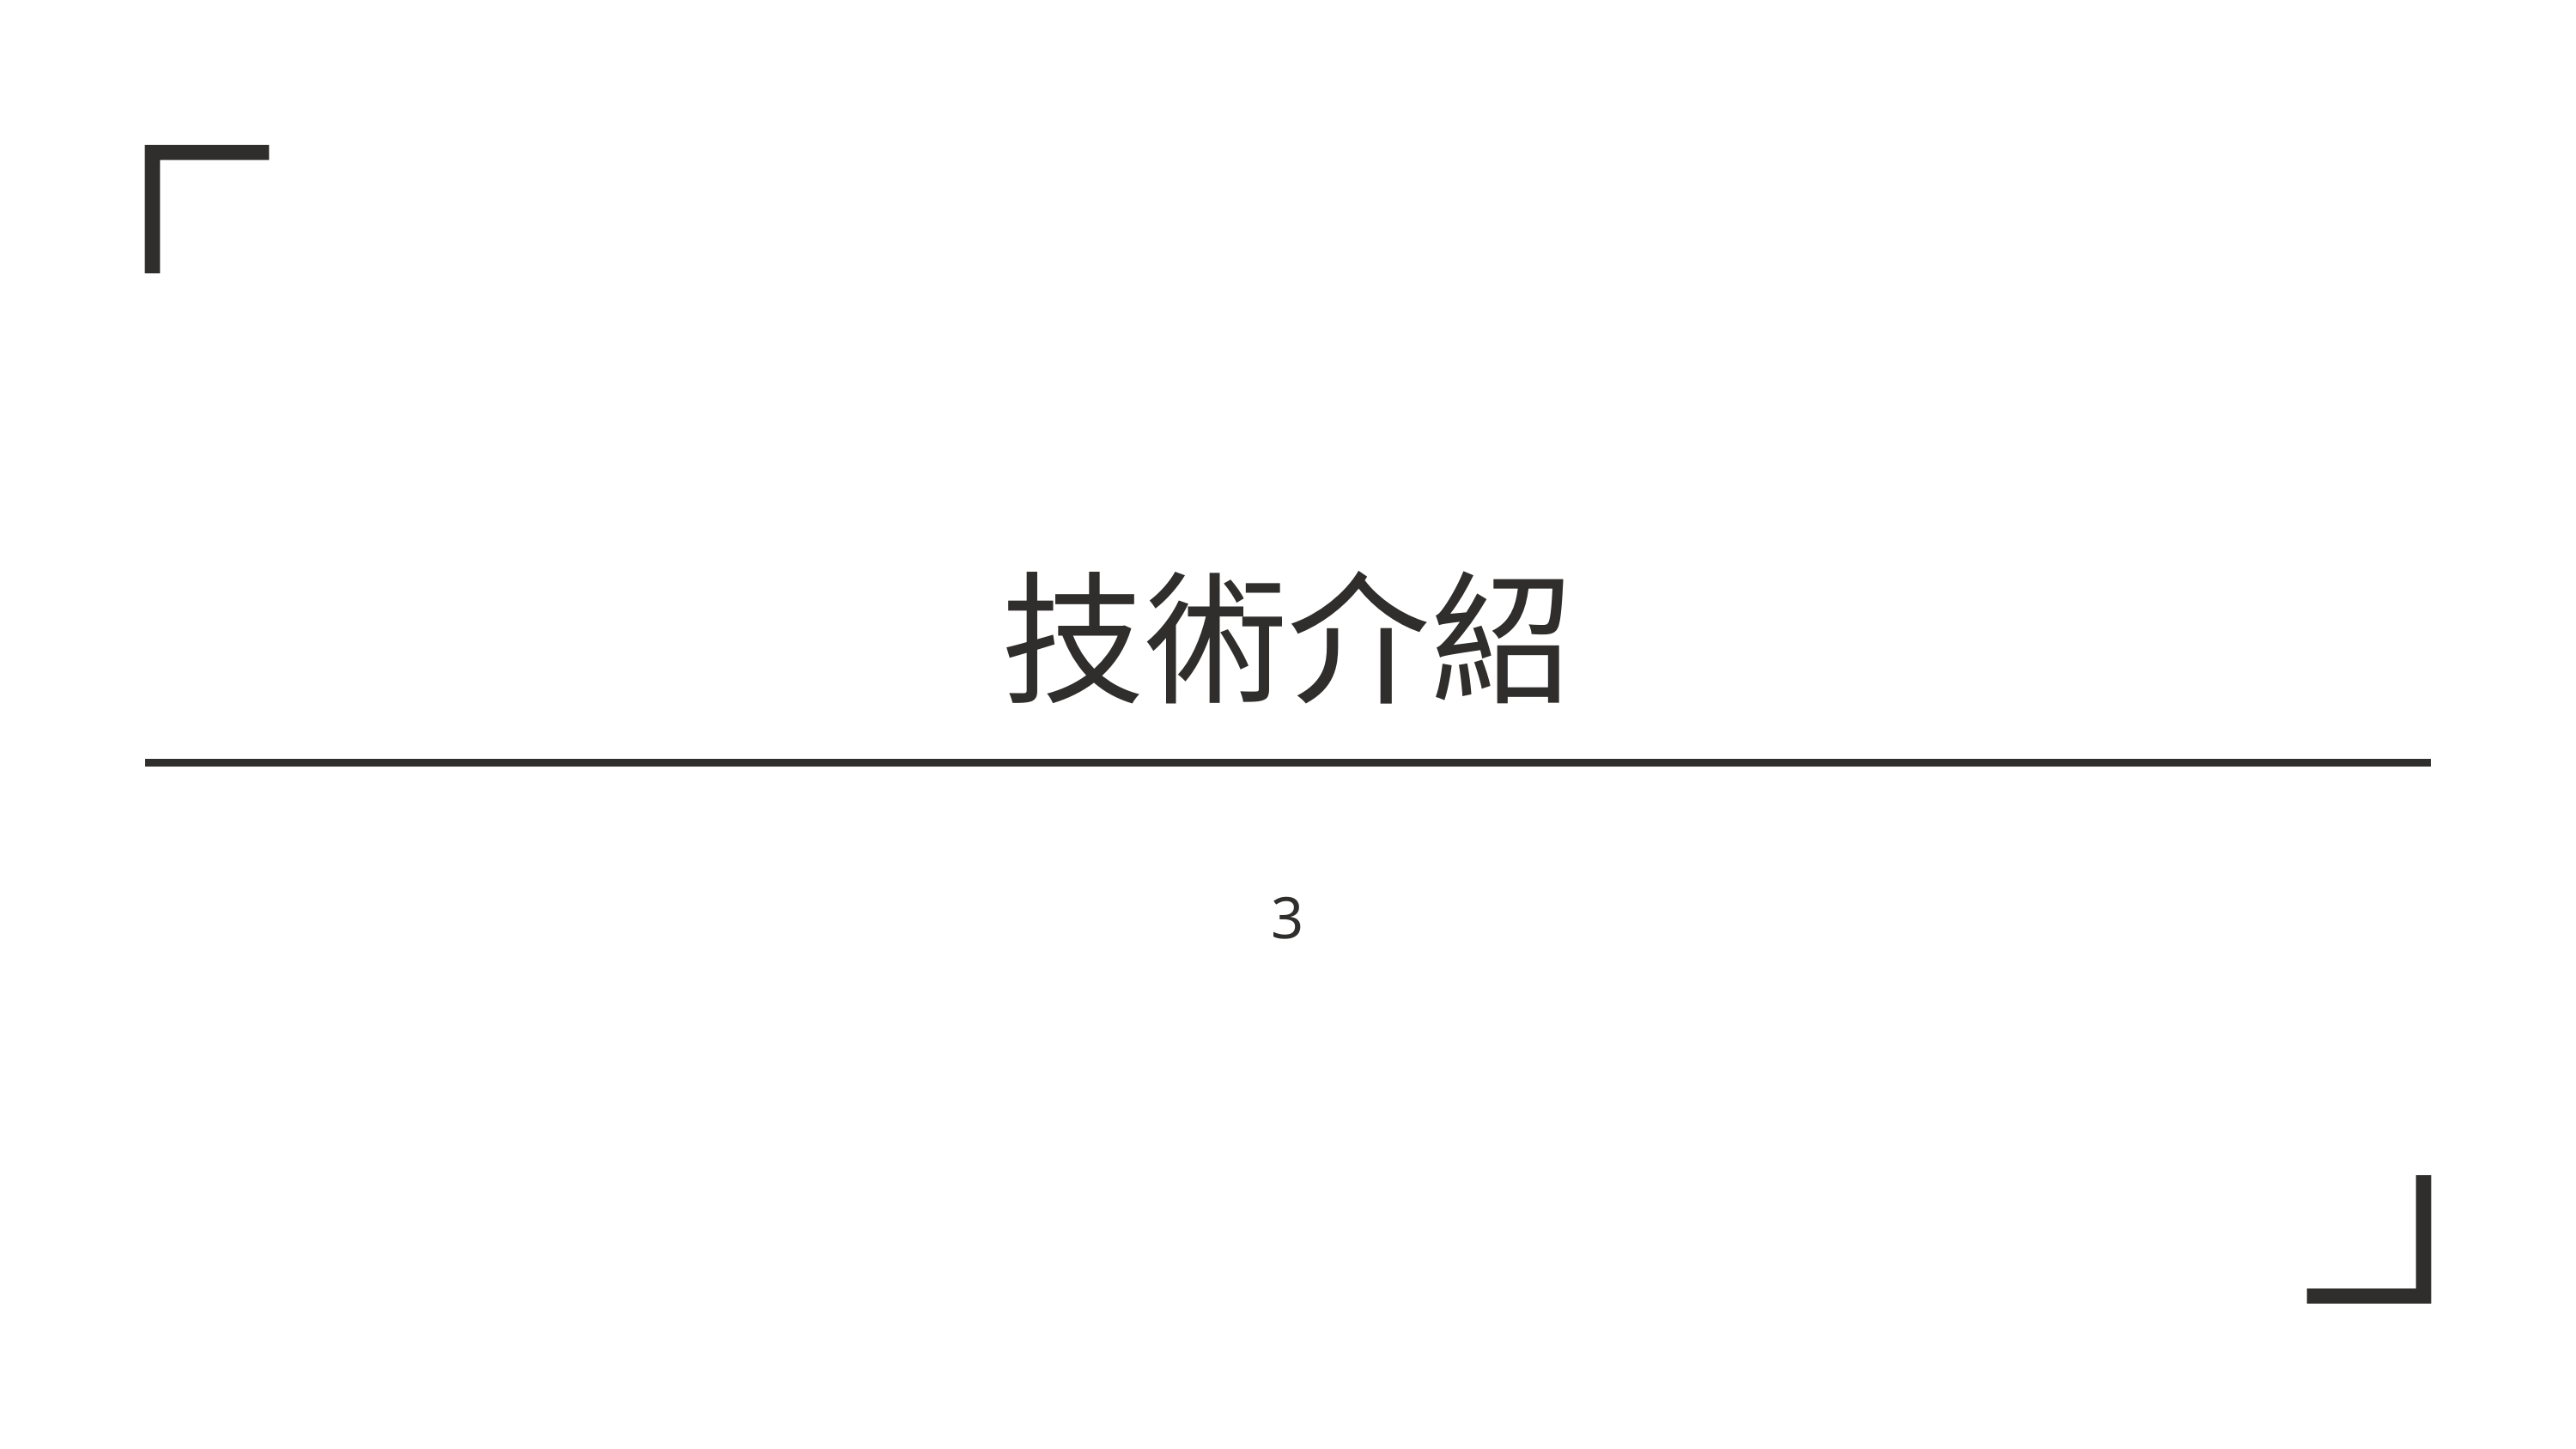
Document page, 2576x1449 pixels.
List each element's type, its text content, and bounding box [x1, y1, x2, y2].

text_box [2306, 1175, 2432, 1304]
text_box 技術介紹 [241, 515, 2335, 687]
text_box [144, 144, 270, 274]
text_box 3 [429, 860, 2147, 933]
text_box [145, 759, 2431, 767]
